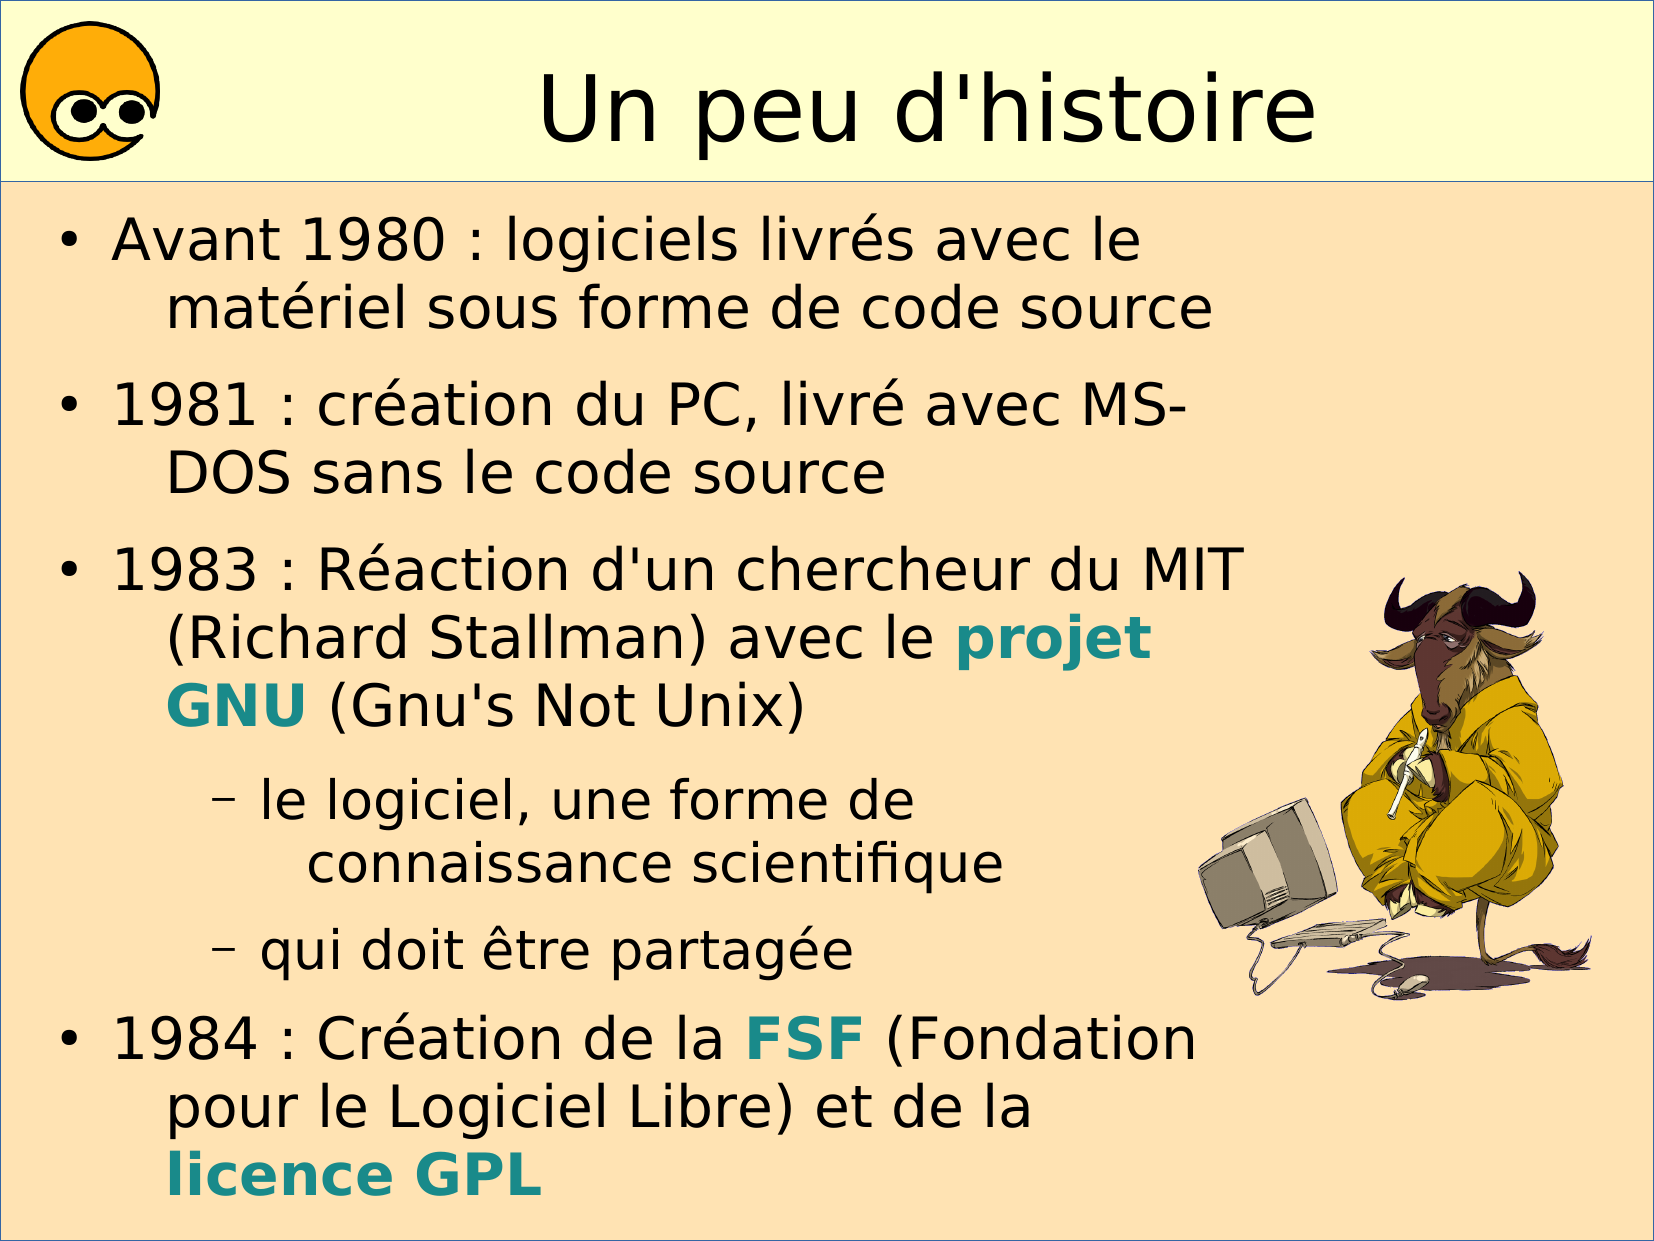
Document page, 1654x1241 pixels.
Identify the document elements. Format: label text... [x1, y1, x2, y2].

title Un peu d'histoire [287, 49, 1571, 170]
list Avant 1980 : logiciels livrés avec le matériel sous forme de code source 1981 : création du PC, livré avec MS-DOS sans le code source 1983 : Réaction d'un chercheur du MIT (Richard Stallman) avec le projet GNU (Gnu's Not Unix) le logiciel, une forme de connaissance scientifique qui doit être partagée 1984 : Création de la FSF (Fondation pour le Logiciel Libre) et de la licence GPL [23, 206, 1268, 1209]
picture [1154, 560, 1623, 1011]
picture [20, 21, 160, 161]
